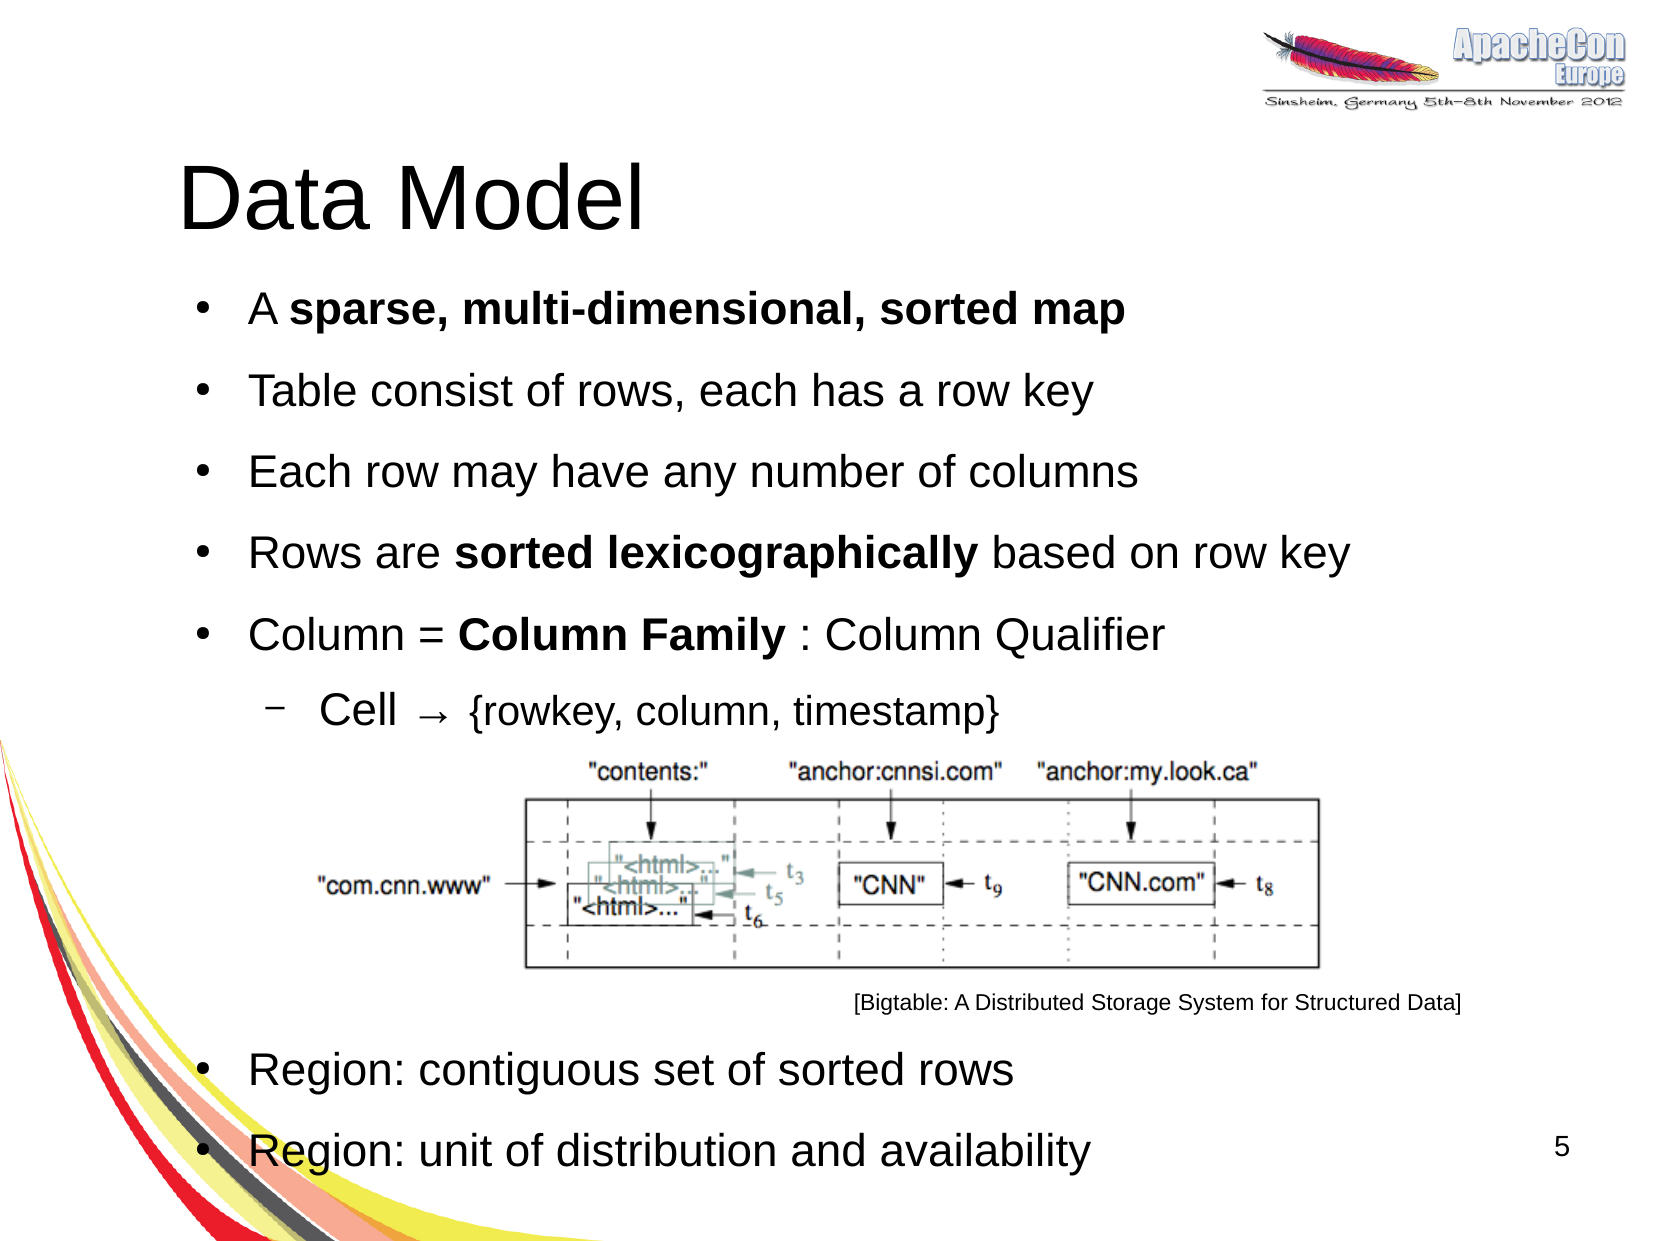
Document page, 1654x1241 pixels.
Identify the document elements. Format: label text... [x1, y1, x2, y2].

list A sparse, multi-dimensional, sorted map Table consist of rows, each has a row key Each row may have any number of columns Rows are sorted lexicographically based on row key Column = Column Family : Column Qualifier Cell → {rowkey, column, timestamp} Region: contiguous set of sorted rows Region: unit of distribution and availability [177, 283, 1535, 1177]
title Data Model [177, 141, 1535, 254]
text_box [Bigtable: A Distributed Storage System for Structured Data] [839, 982, 1480, 1024]
picture [0, 0, 1653, 1241]
